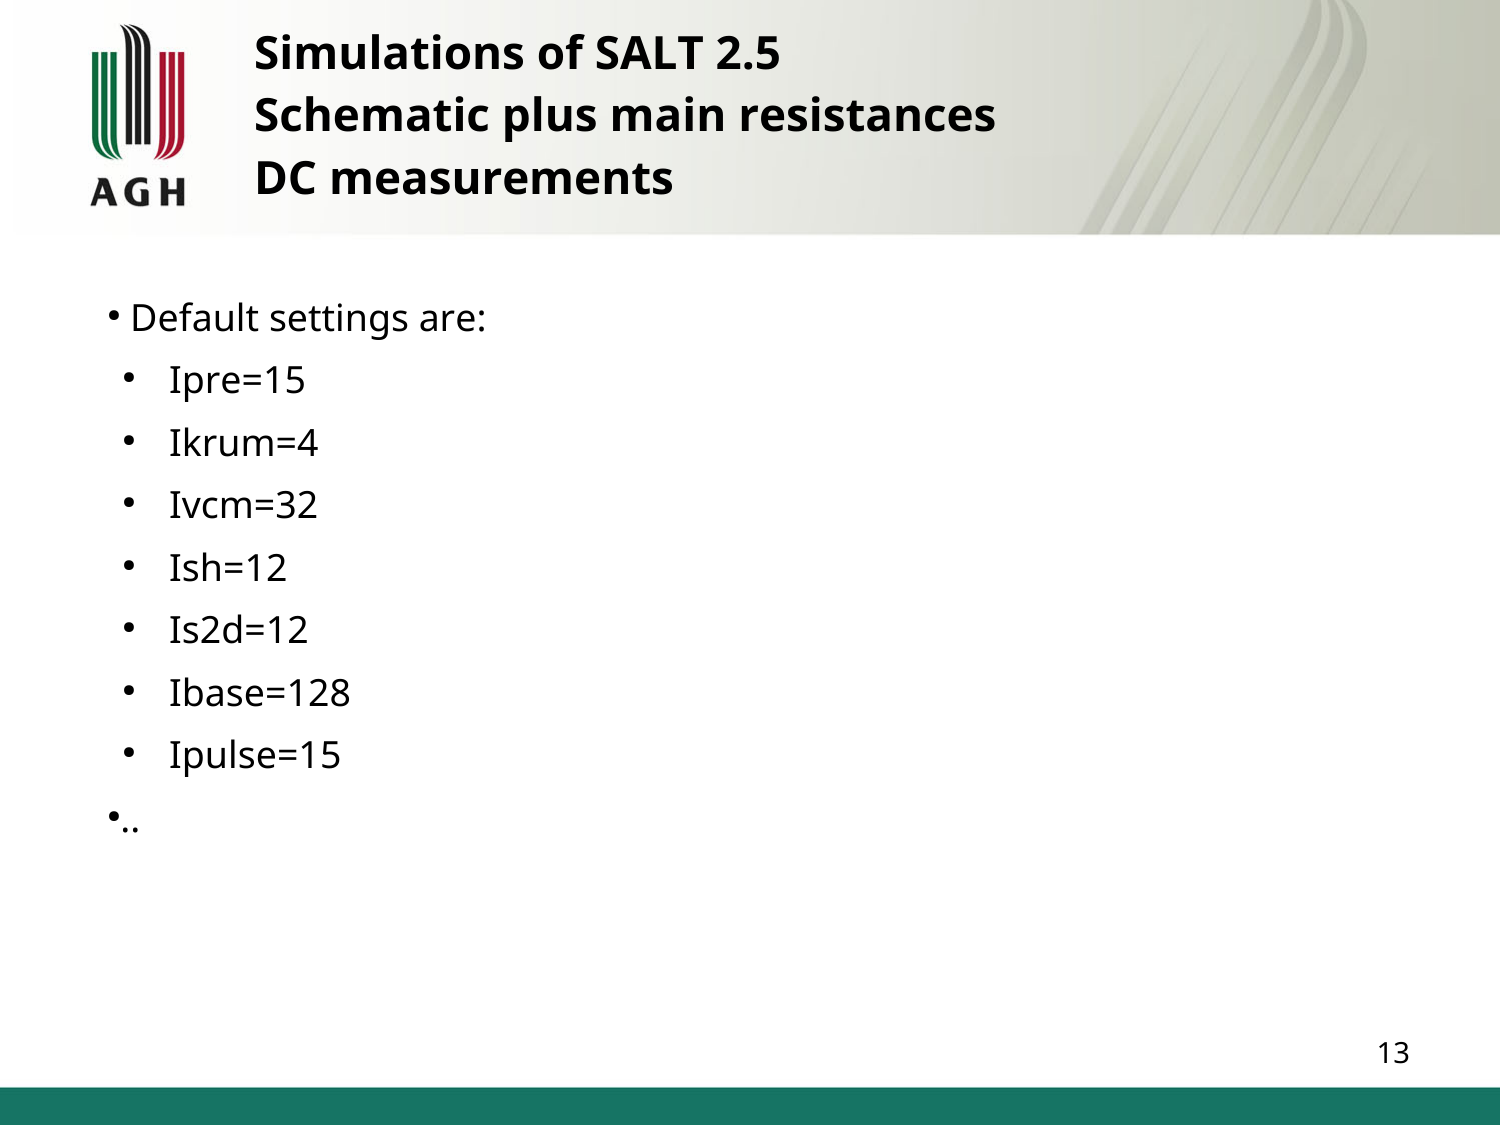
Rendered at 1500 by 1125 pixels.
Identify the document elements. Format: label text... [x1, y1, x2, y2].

picture [0, 0, 1500, 1125]
title Simulations of SALT 2.5 Schematic plus main resistances DC measurements [254, 34, 1426, 194]
list Default settings are: Ipre=15 Ikrum=4 Ivcm=32 Ish=12 Is2d=12 Ibase=128 Ipulse=15 .. [47, 227, 1489, 1075]
